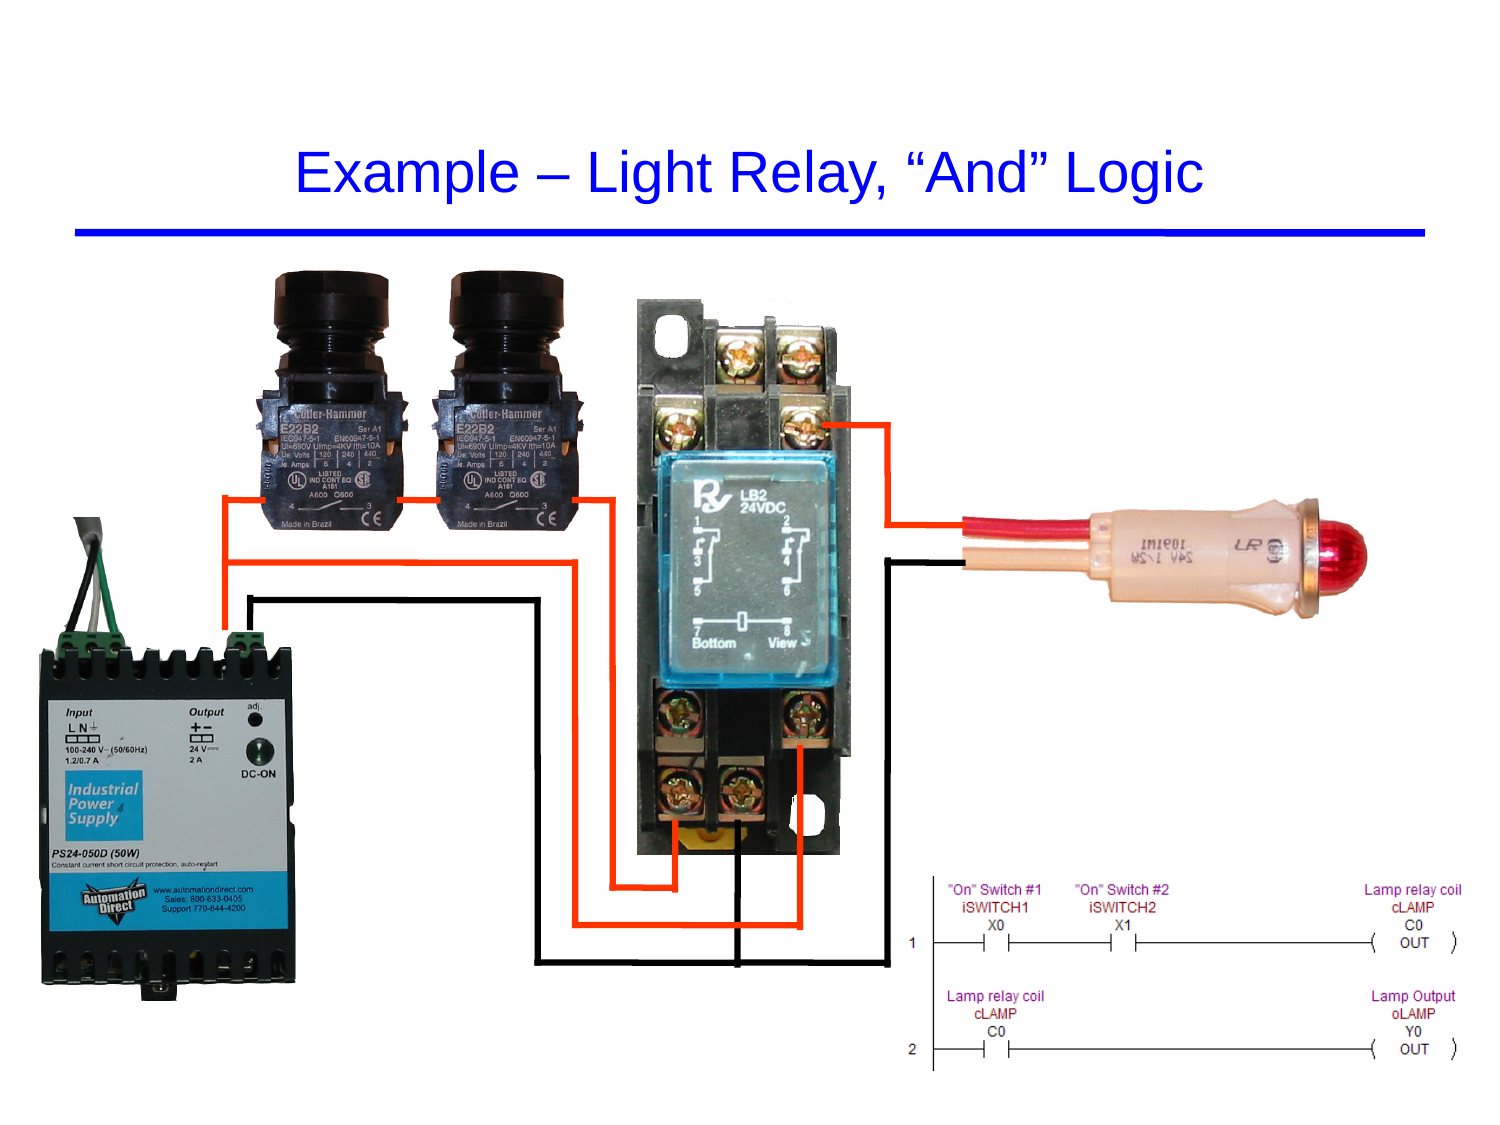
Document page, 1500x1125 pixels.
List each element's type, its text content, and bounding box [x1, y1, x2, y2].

picture [637, 299, 851, 855]
picture [900, 876, 1468, 1071]
picture [0, 499, 333, 1026]
picture [229, 262, 415, 559]
picture [962, 487, 1369, 624]
picture [425, 262, 590, 540]
title Example – Light Relay, “And” Logic [112, 91, 1388, 247]
